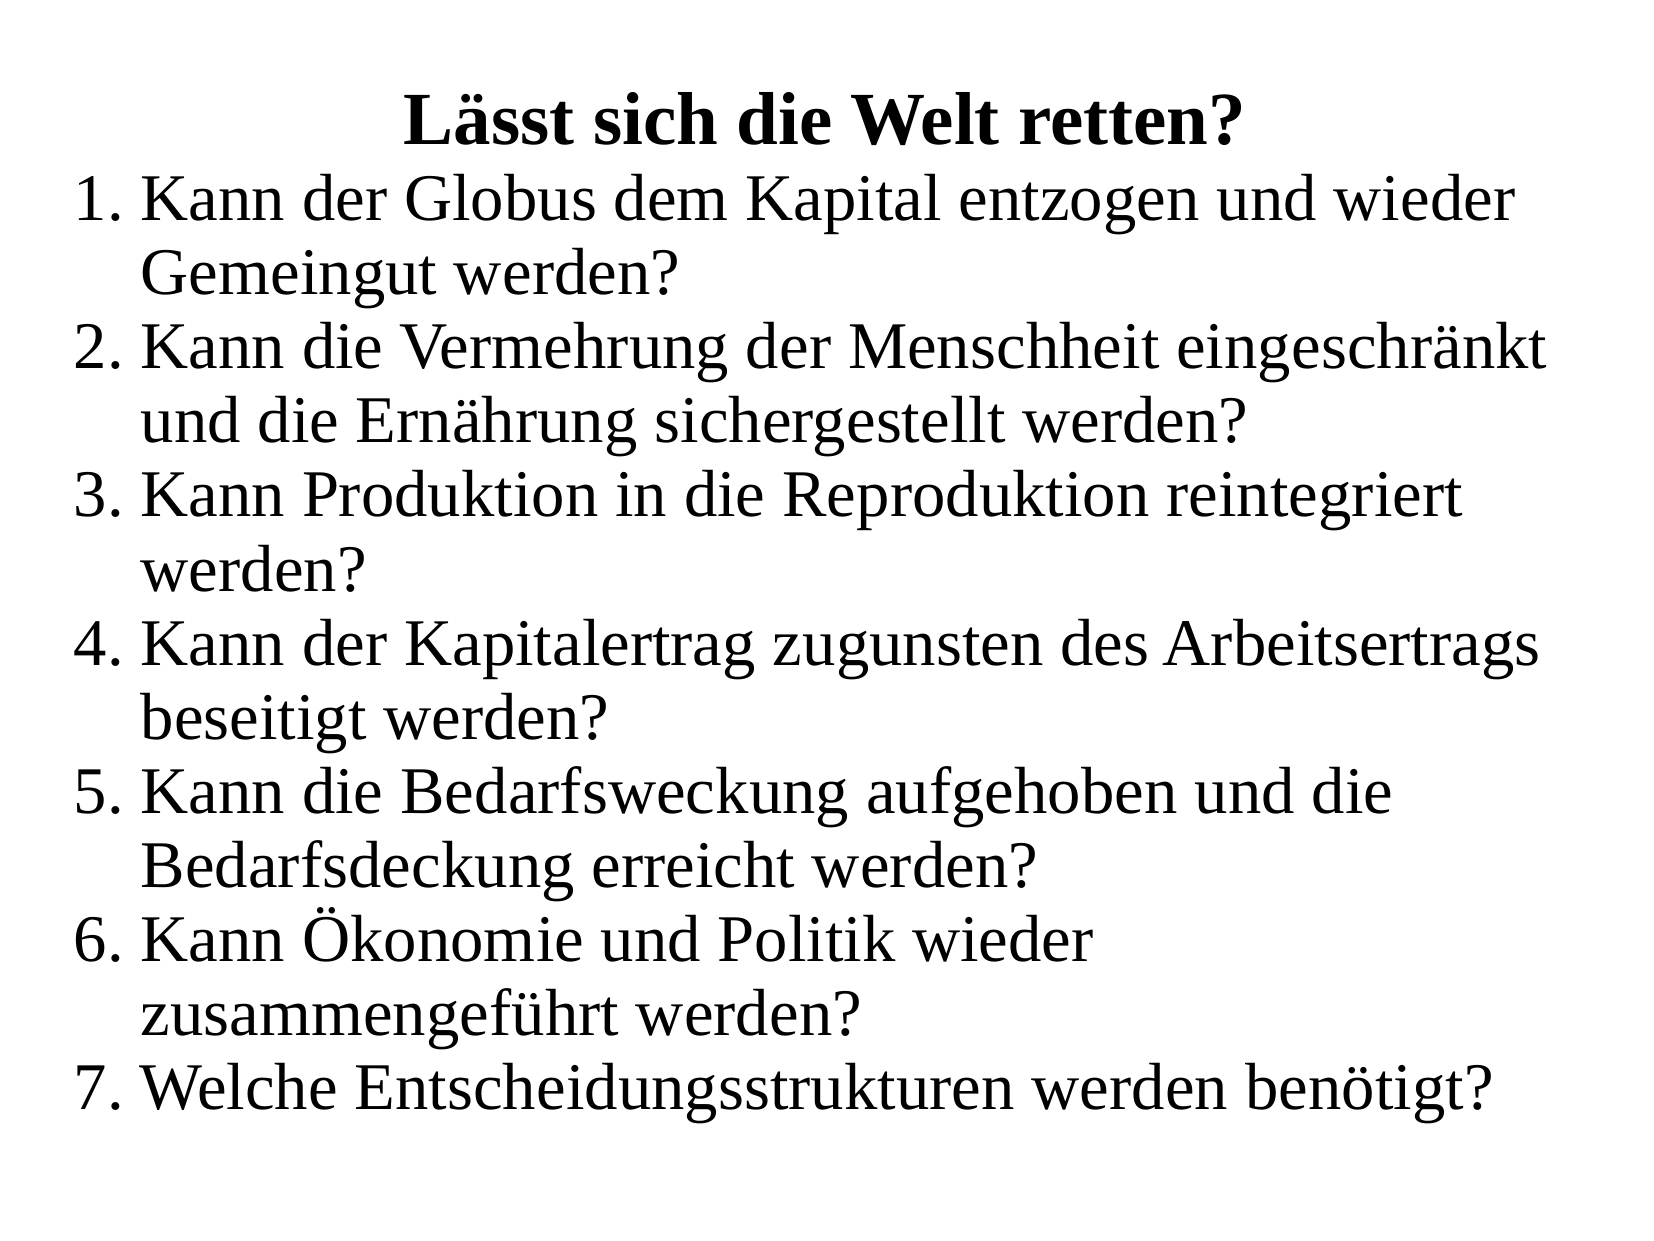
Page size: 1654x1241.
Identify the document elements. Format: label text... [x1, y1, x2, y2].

text_box Lässt sich die Welt retten? 1. Kann der Globus dem Kapital entzogen und wieder Gemeingut werden? 2. Kann die Vermehrung der Menschheit eingeschränkt und die Ernährung sichergestellt werden? 3. Kann Produktion in die Reproduktion reintegriert werden? 4. Kann der Kapitalertrag zugunsten des Arbeitsertrags beseitigt werden? 5. Kann die Bedarfsweckung aufgehoben und die Bedarfsdeckung erreicht werden? 6. Kann Ökonomie und Politik wieder zusammengeführt werden? 7. Welche Entscheidungsstrukturen werden benötigt? [59, 70, 1595, 1132]
